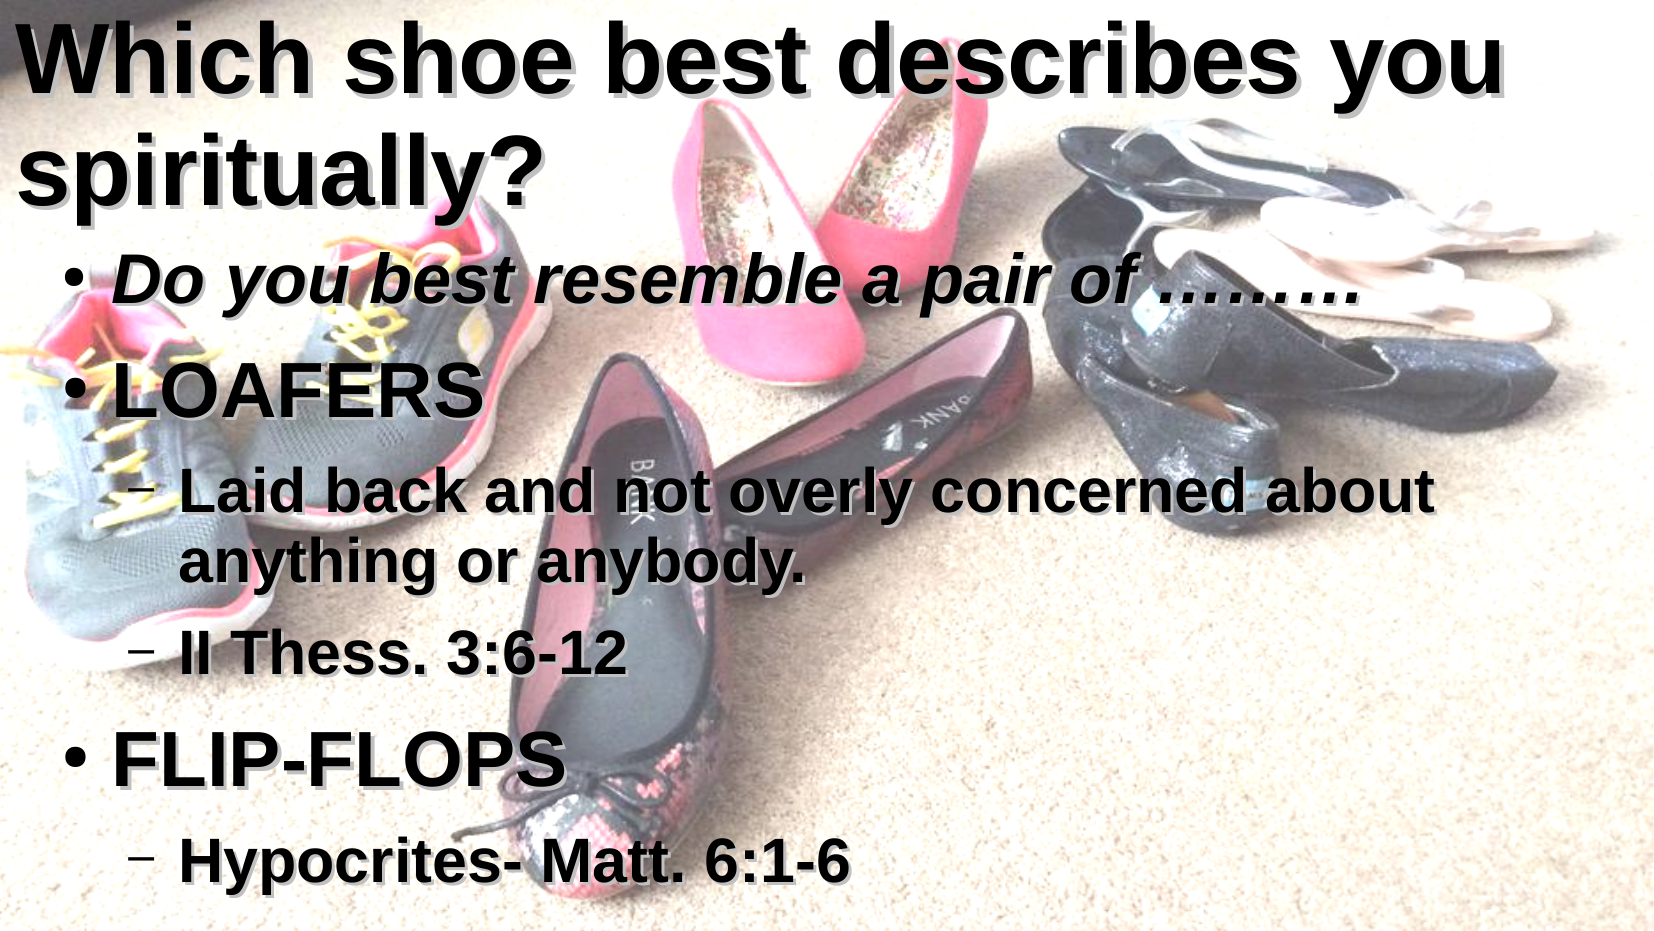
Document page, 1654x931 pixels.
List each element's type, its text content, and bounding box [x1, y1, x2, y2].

title Which shoe best describes you spiritually? [15, 2, 1571, 227]
list Do you best resemble a pair of ……… LOAFERS Laid back and not overly concerned about anything or anybody. II Thess. 3:6-12 FLIP-FLOPS Hypocrites- Matt. 6:1-6 [45, 240, 1621, 901]
picture [0, 0, 1654, 931]
